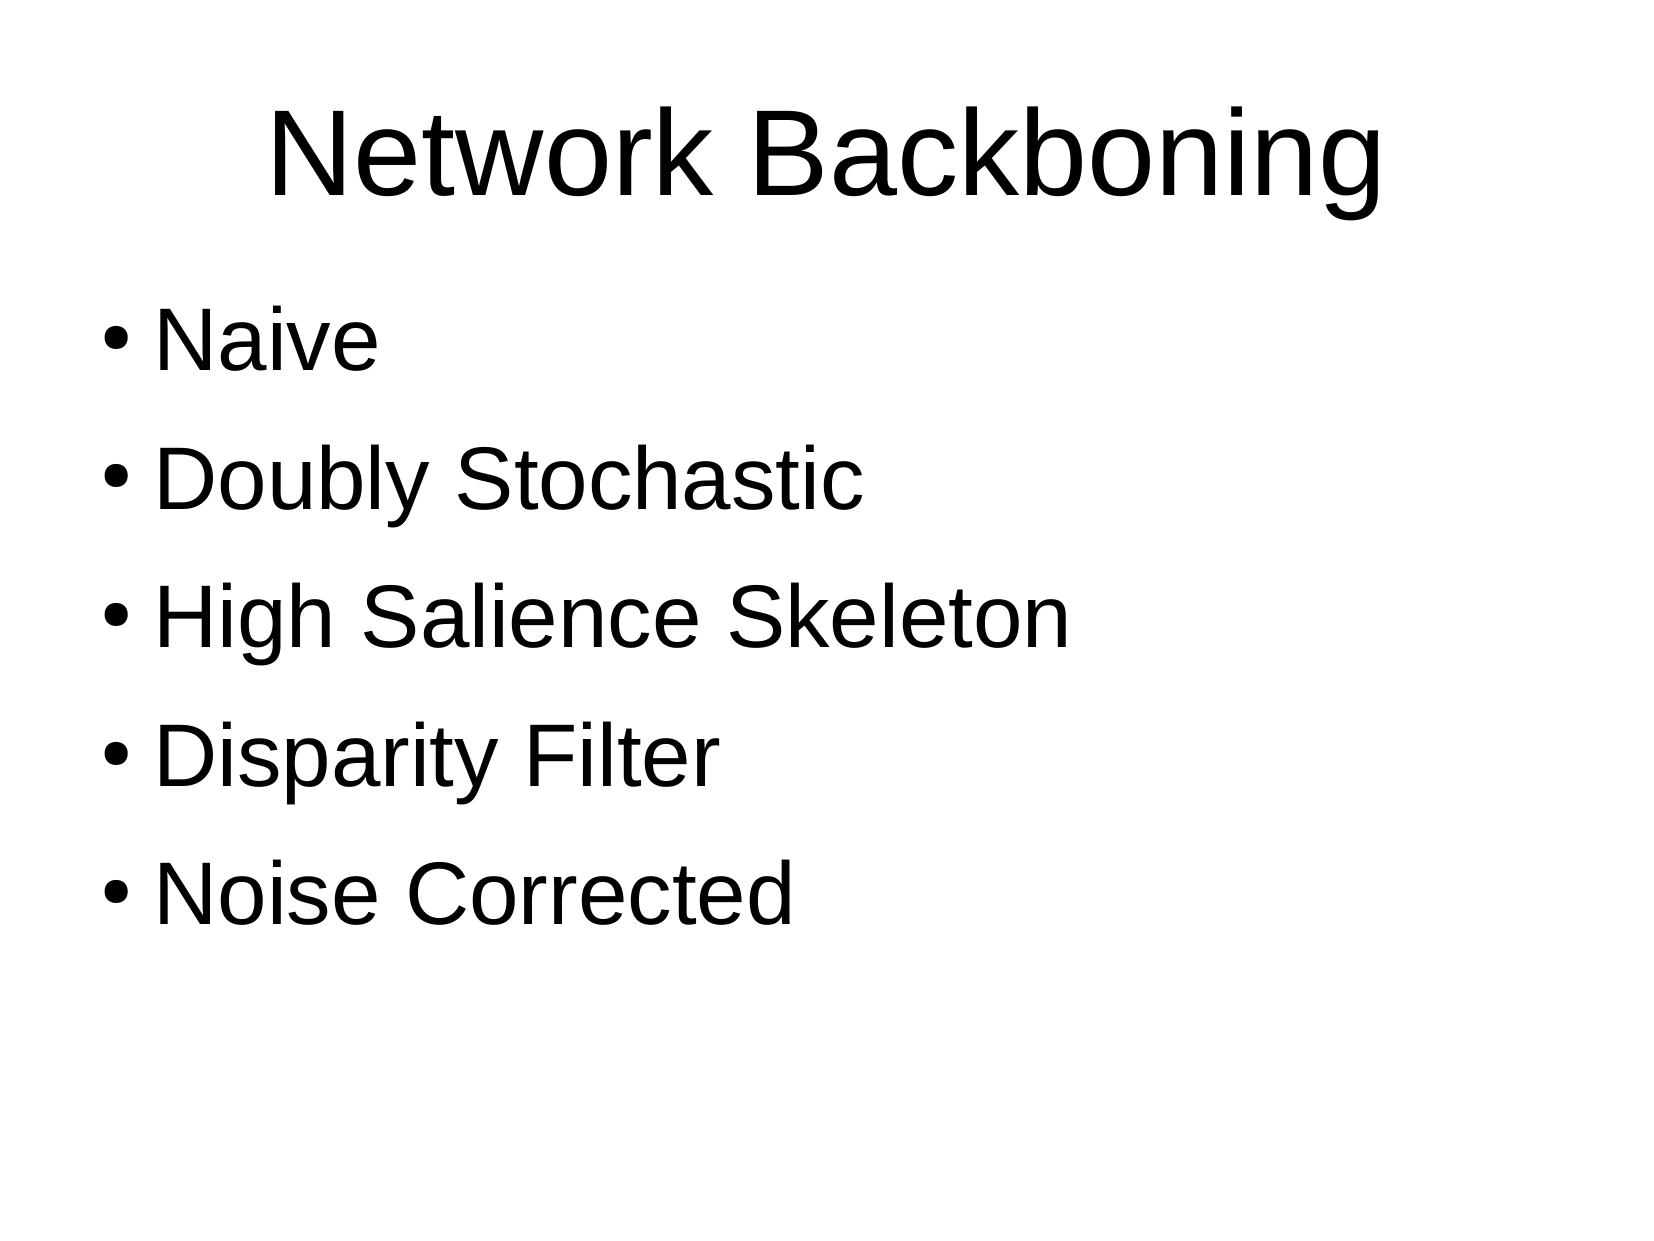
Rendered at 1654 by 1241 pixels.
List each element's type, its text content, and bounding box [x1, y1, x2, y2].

list Naive Doubly Stochastic High Salience Skeleton Disparity Filter Noise Corrected [82, 290, 1571, 1010]
title Network Backboning [82, 49, 1571, 257]
